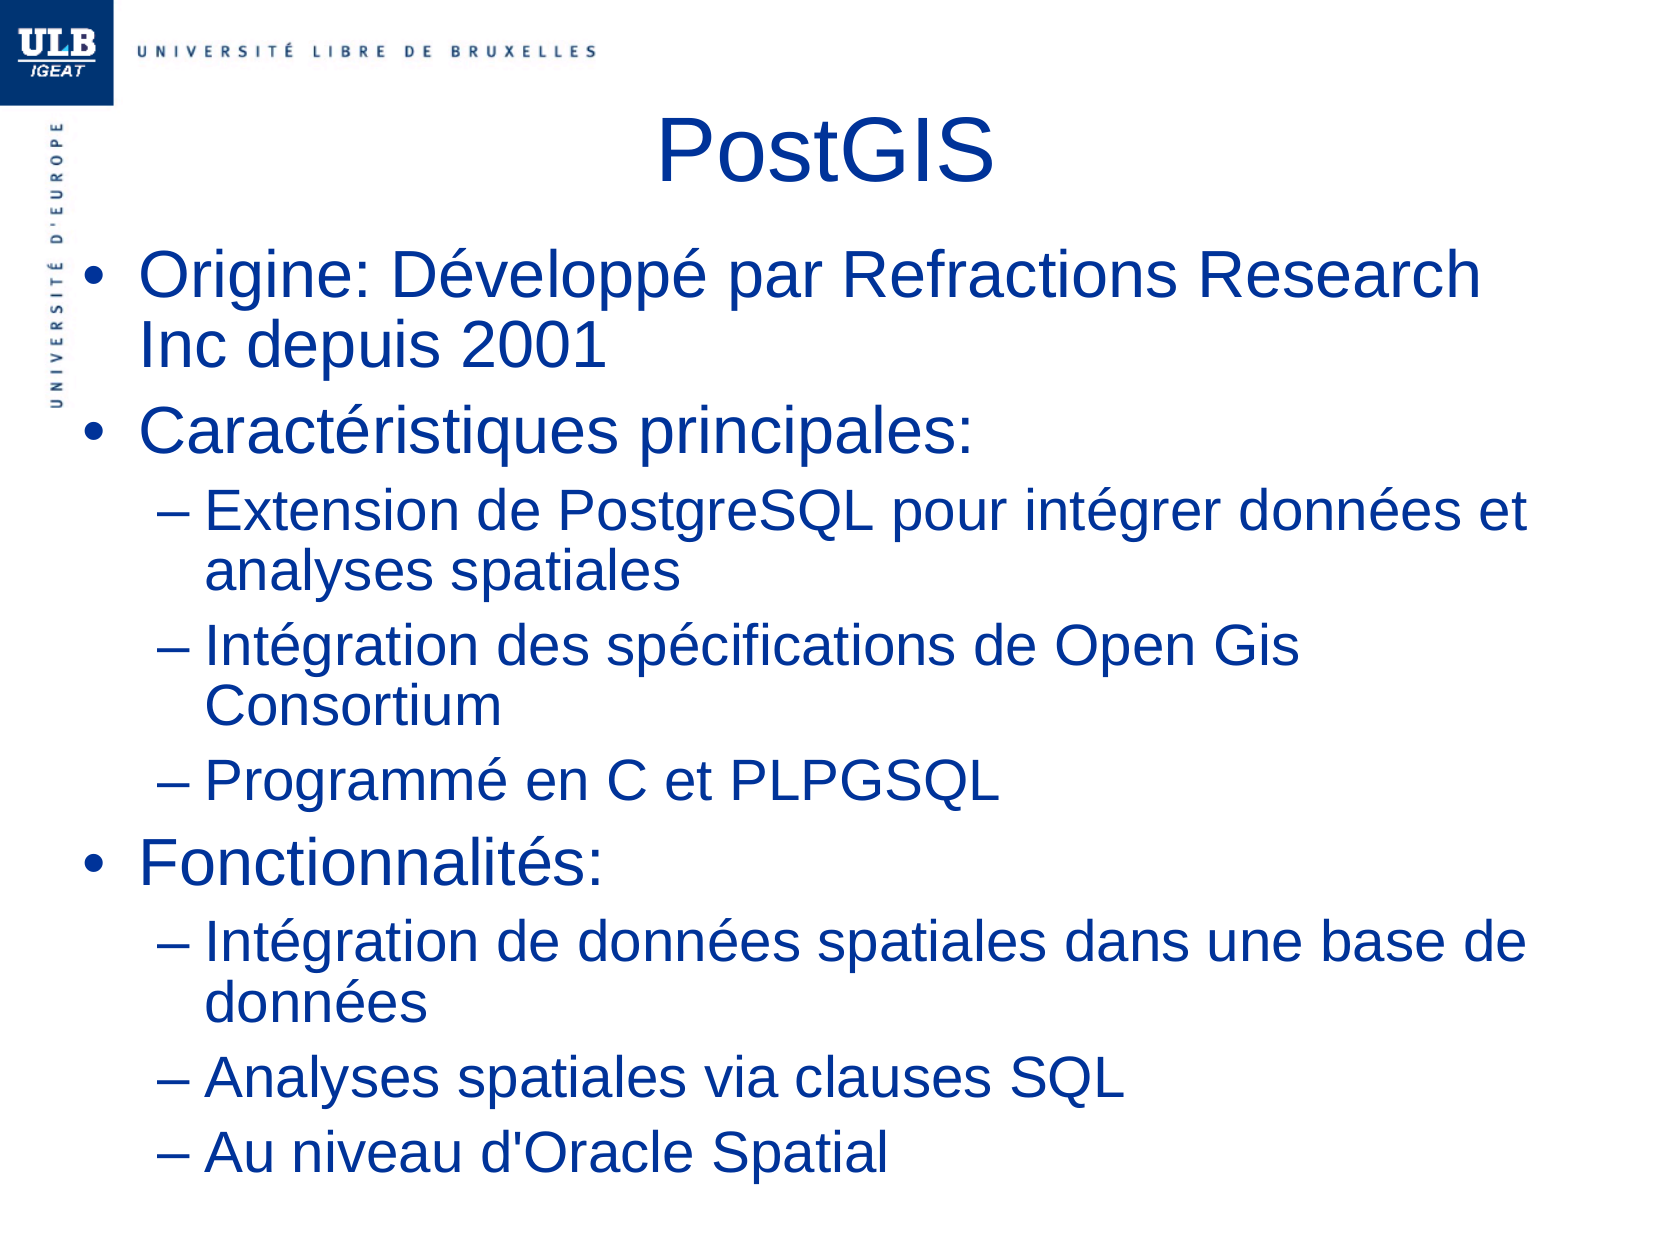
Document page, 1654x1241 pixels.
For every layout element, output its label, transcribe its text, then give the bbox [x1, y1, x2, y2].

picture [0, 0, 1654, 1241]
title PostGIS [82, 30, 1571, 242]
list Origine: Développé par Refractions Research Inc depuis 2001 Caractéristiques principales: Extension de PostgreSQL pour intégrer données et analyses spatiales Intégration des spécifications de Open Gis Consortium Programmé en C et PLPGSQL Fonctionnalités: Intégration de données spatiales dans une base de données Analyses spatiales via clauses SQL Au niveau d'Oracle Spatial [82, 242, 1571, 1192]
